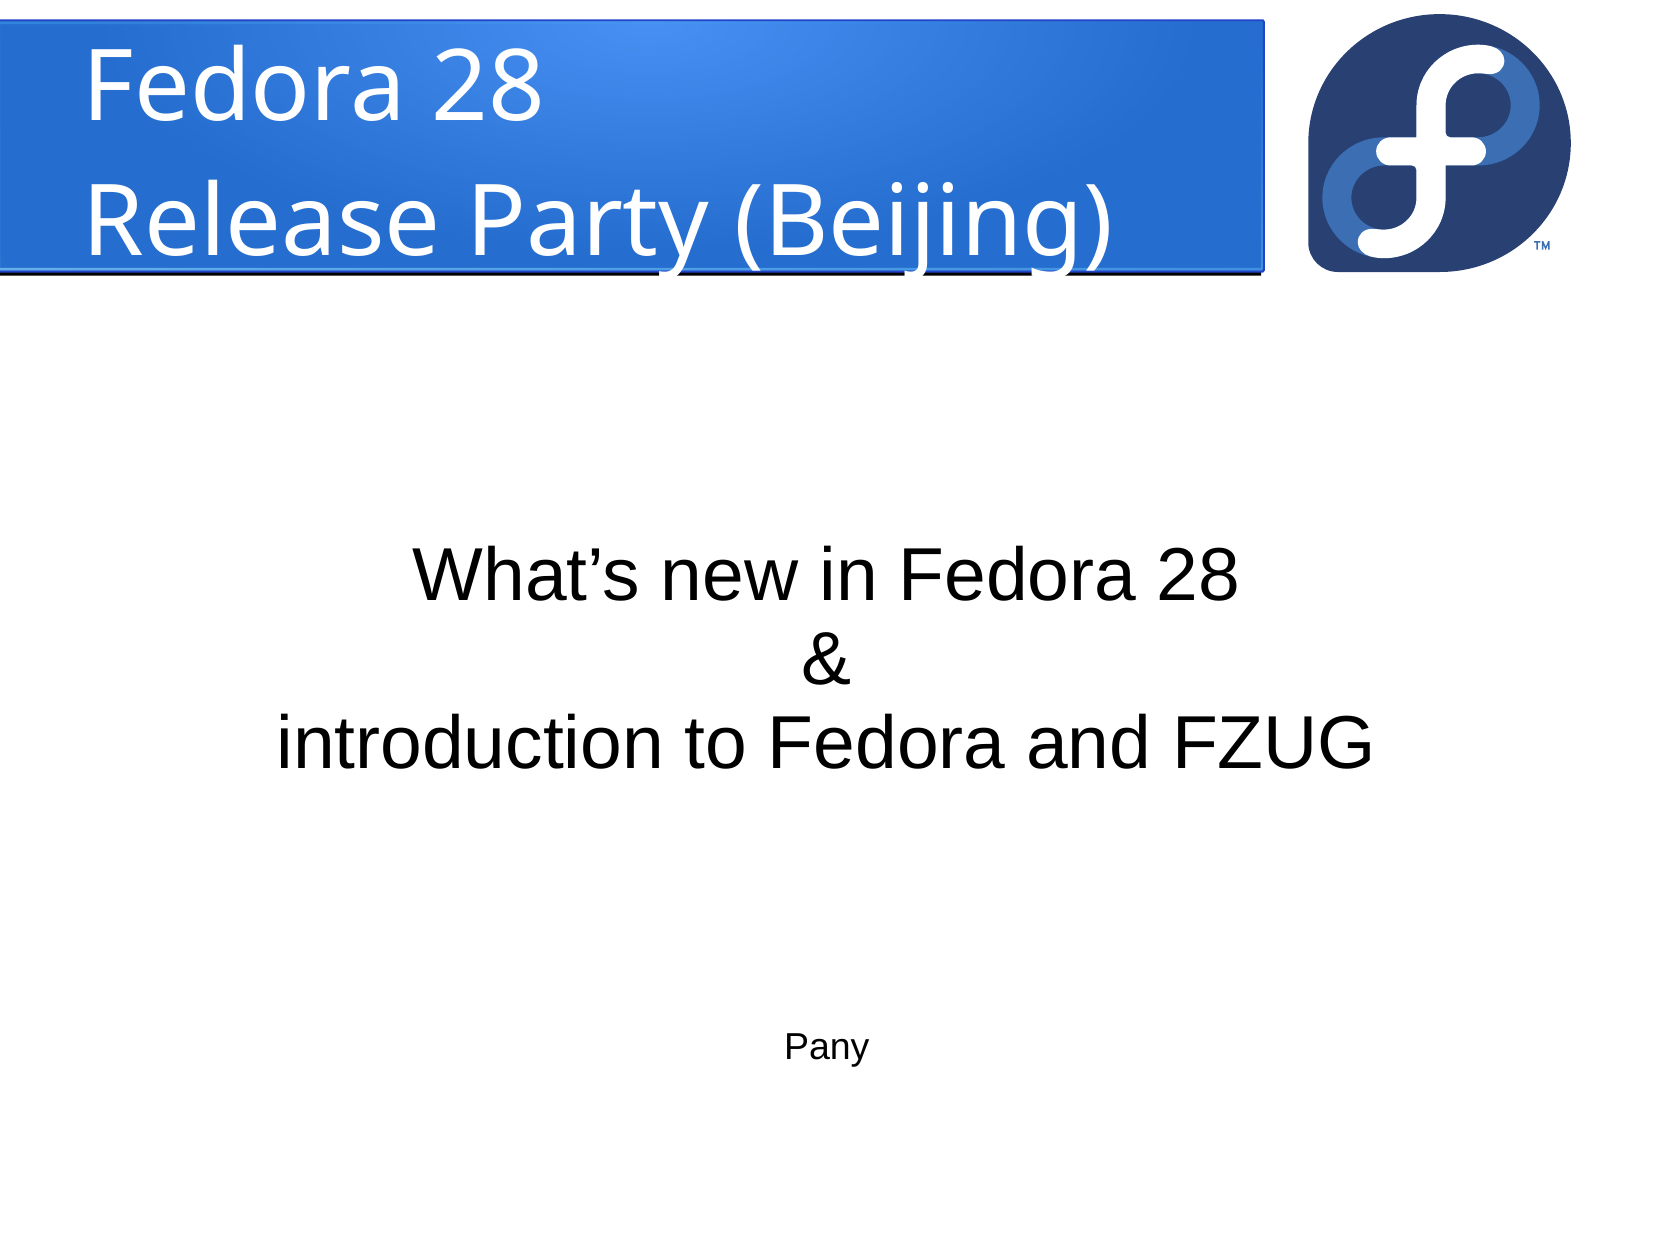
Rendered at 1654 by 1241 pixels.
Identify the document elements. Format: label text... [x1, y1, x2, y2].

title Fedora 28 Release Party (Beijing) [82, 39, 1235, 261]
text_box Pany [769, 1017, 885, 1075]
subtitle What’s new in Fedora 28 & introduction to Fedora and FZUG [82, 299, 1571, 1019]
